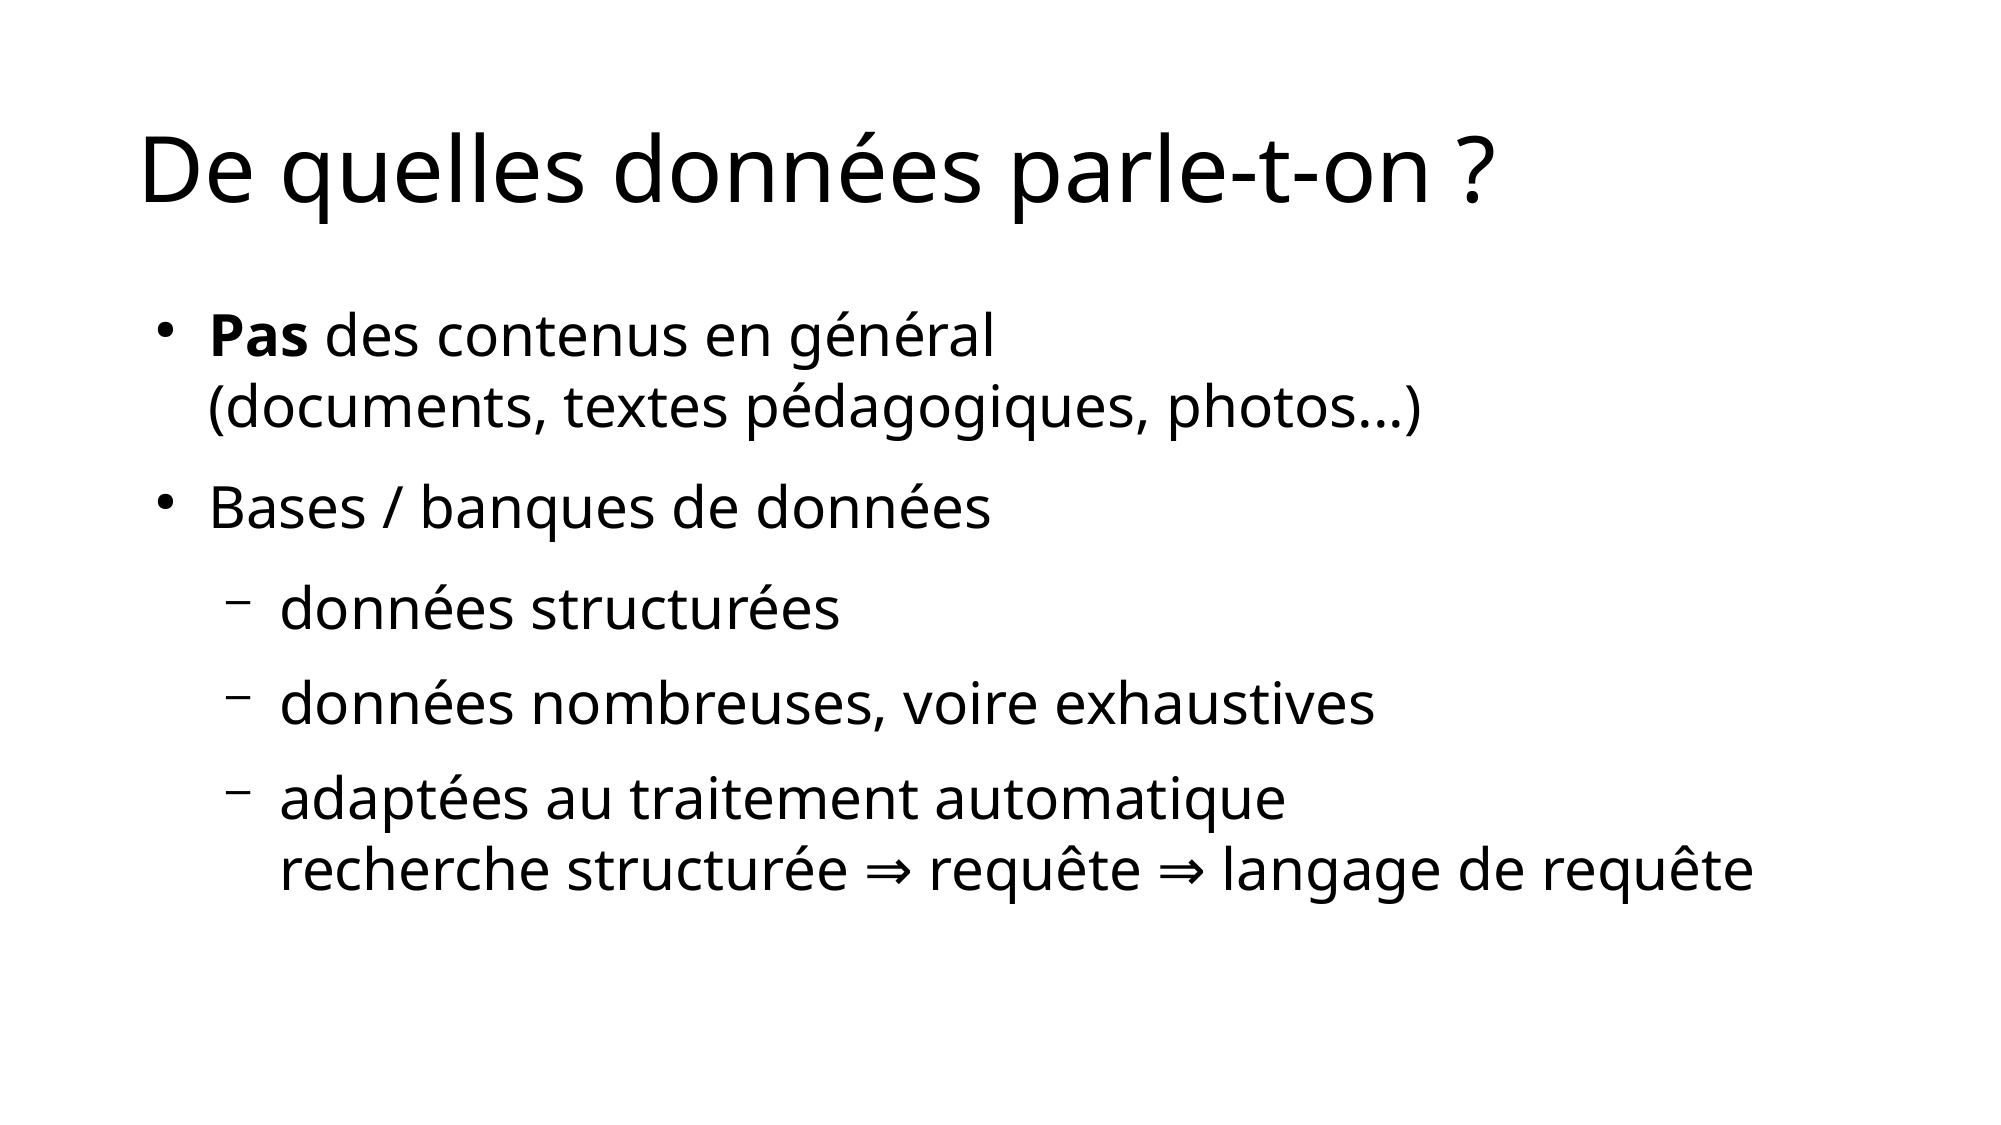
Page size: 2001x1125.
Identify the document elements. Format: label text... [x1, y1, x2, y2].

title De quelles données parle-t-on ? [137, 59, 1863, 278]
list Pas des contenus en général (documents, textes pédagogiques, photos...) Bases / banques de données données structurées données nombreuses, voire exhaustives adaptées au traitement automatique recherche structurée ⇒ requête ⇒ langage de requête [137, 299, 1863, 1014]
